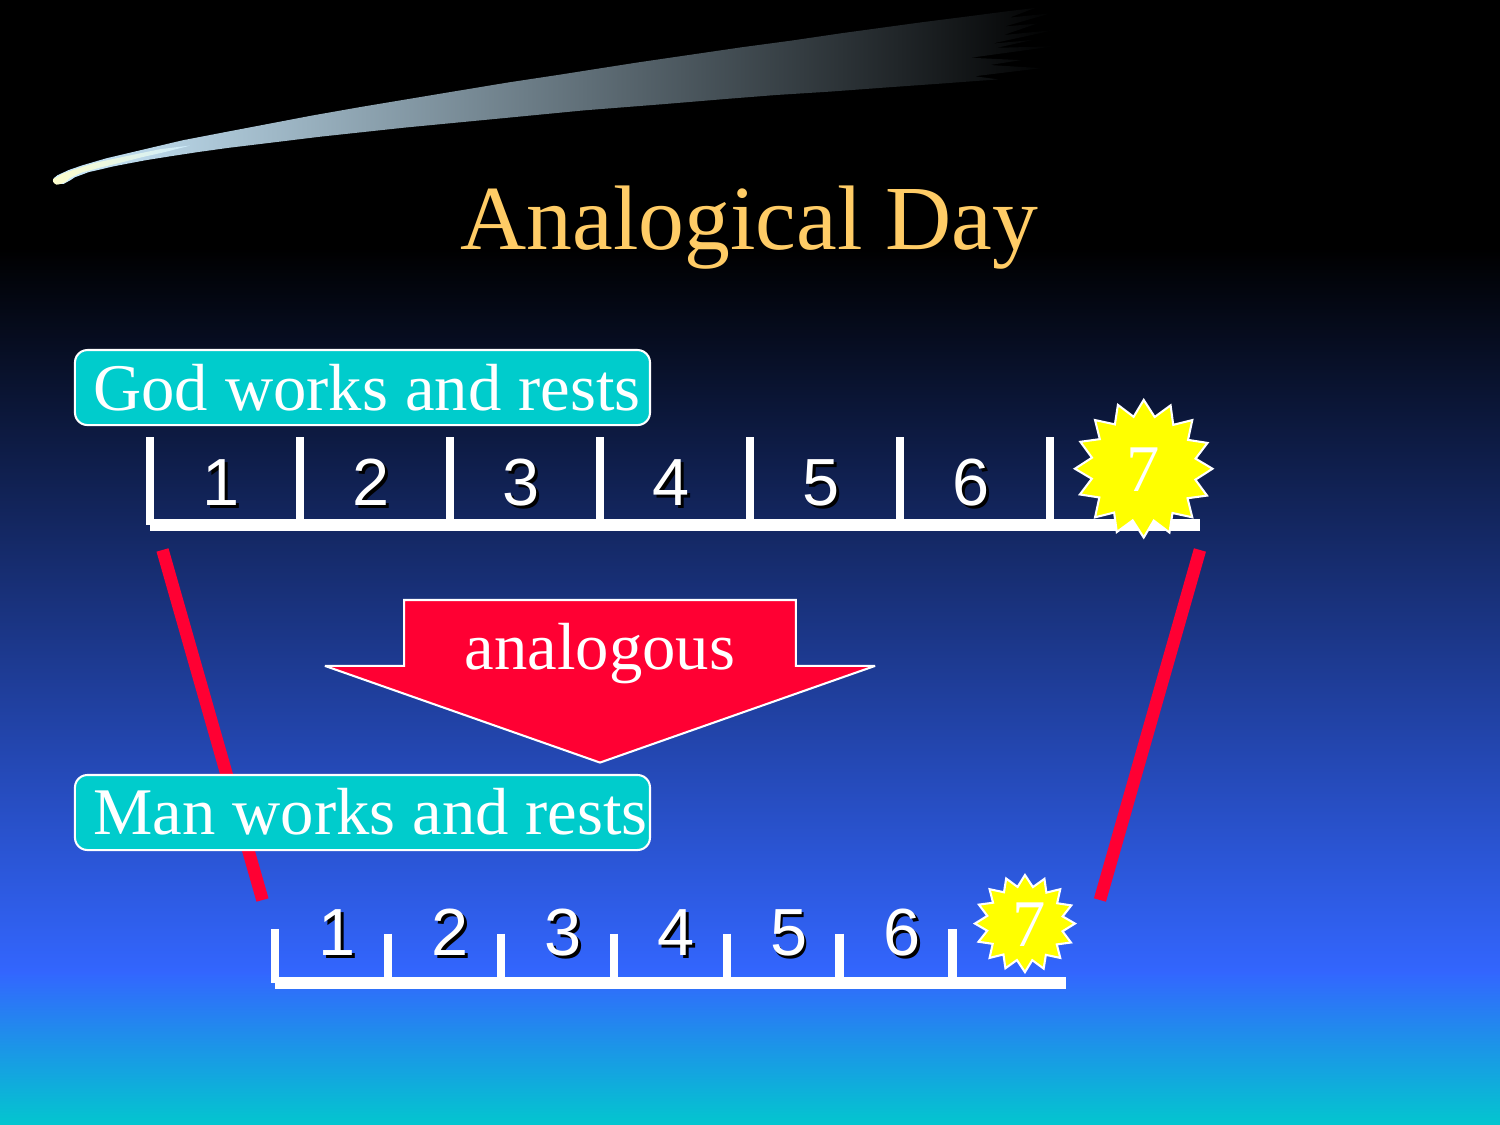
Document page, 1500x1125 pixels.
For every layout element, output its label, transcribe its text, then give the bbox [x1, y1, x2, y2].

text_box 2 [337, 437, 413, 528]
text_box 7 [1074, 399, 1213, 538]
text_box 2 [416, 887, 473, 978]
text_box 6 [867, 887, 925, 978]
text_box 1 [187, 437, 263, 528]
text_box 3 [529, 887, 586, 978]
text_box 5 [754, 887, 812, 978]
text_box Man works and rests [74, 774, 651, 851]
title Analogical Day [112, 124, 1388, 313]
text_box 7 [974, 875, 1075, 973]
text_box 3 [487, 437, 563, 528]
text_box 5 [787, 437, 863, 528]
text_box God works and rests [74, 350, 651, 426]
text_box 1 [303, 887, 360, 978]
text_box 6 [937, 437, 1013, 528]
text_box 4 [642, 887, 699, 978]
text_box analogous [324, 600, 876, 763]
text_box 4 [637, 437, 713, 528]
